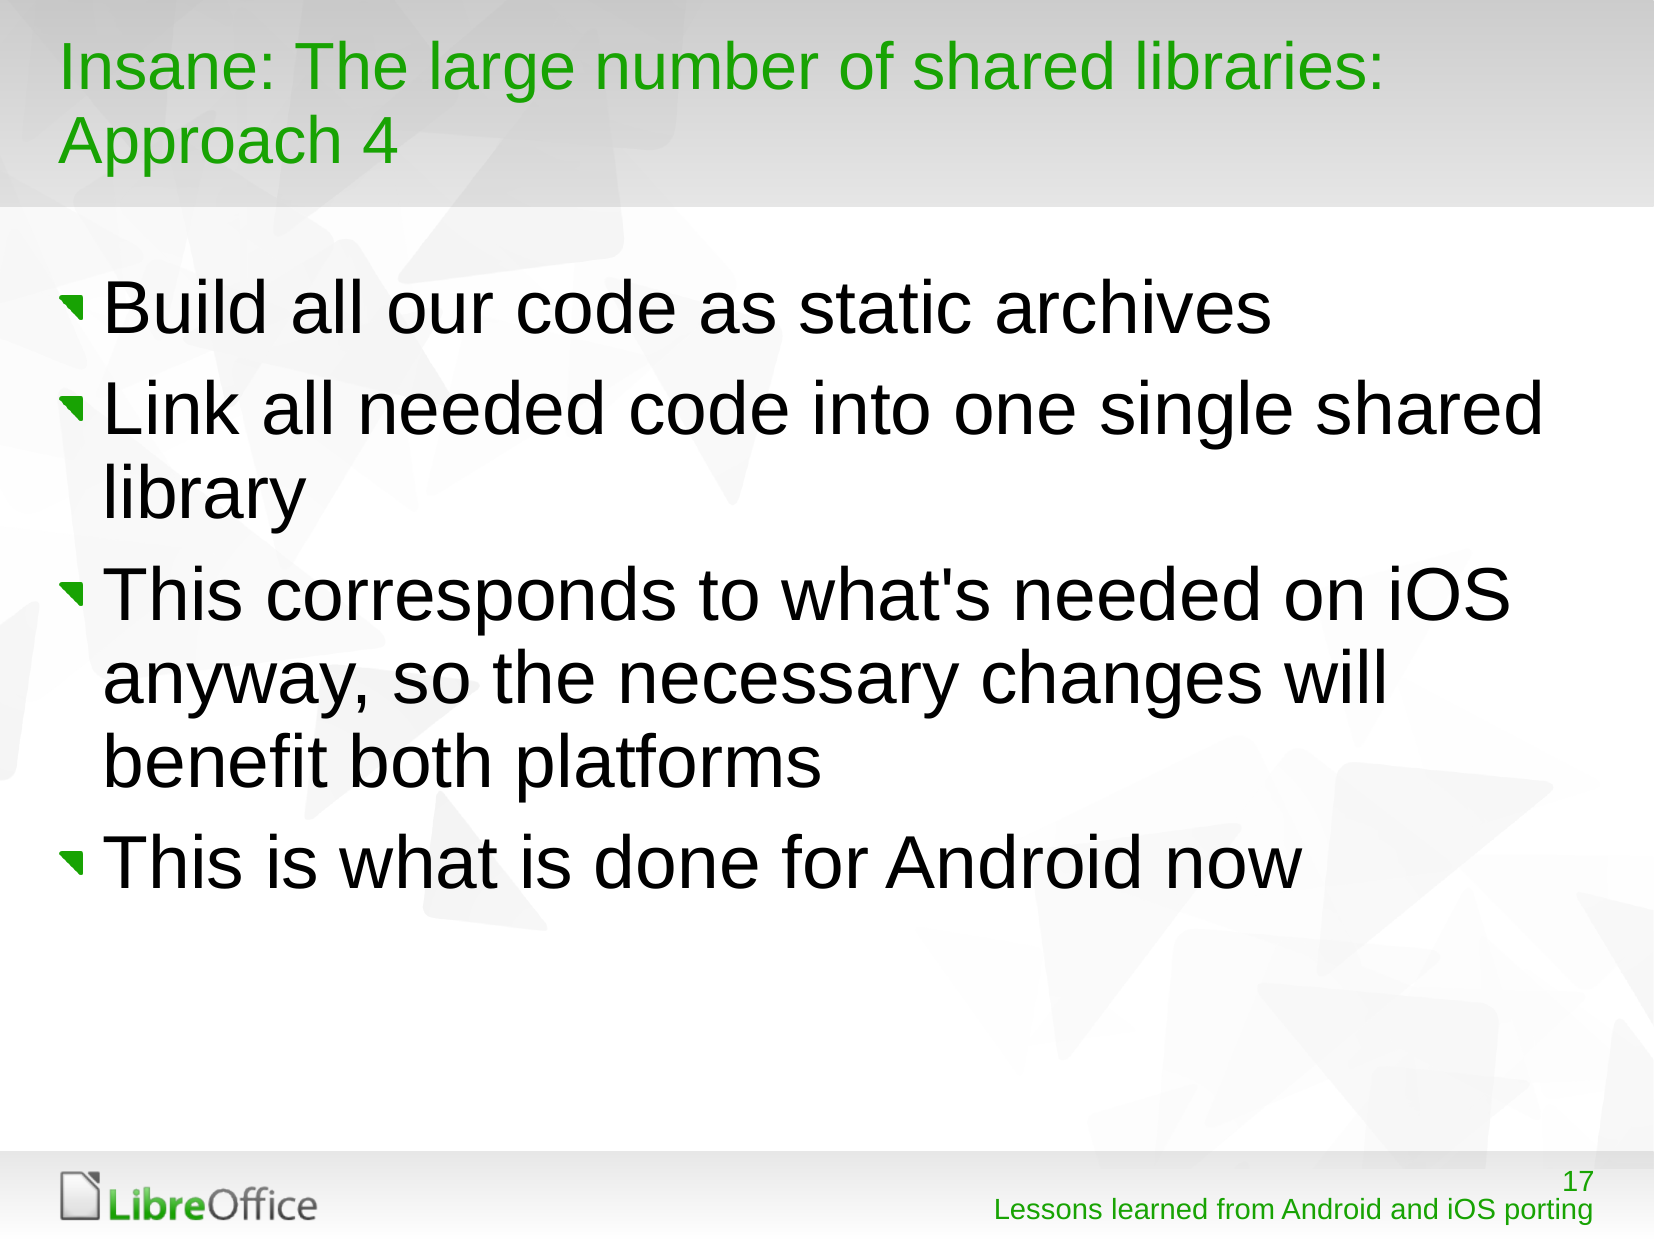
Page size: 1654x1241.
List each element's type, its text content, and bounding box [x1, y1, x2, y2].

picture [41, 1152, 337, 1240]
title Insane: The large number of shared libraries: Approach 4 [59, 28, 1595, 179]
picture [0, 0, 783, 931]
picture [915, 548, 1654, 1169]
list Build all our code as static archives Link all needed code into one single shared library This corresponds to what's needed on iOS anyway, so the necessary changes will benefit both platforms This is what is done for Android now [59, 265, 1595, 1114]
